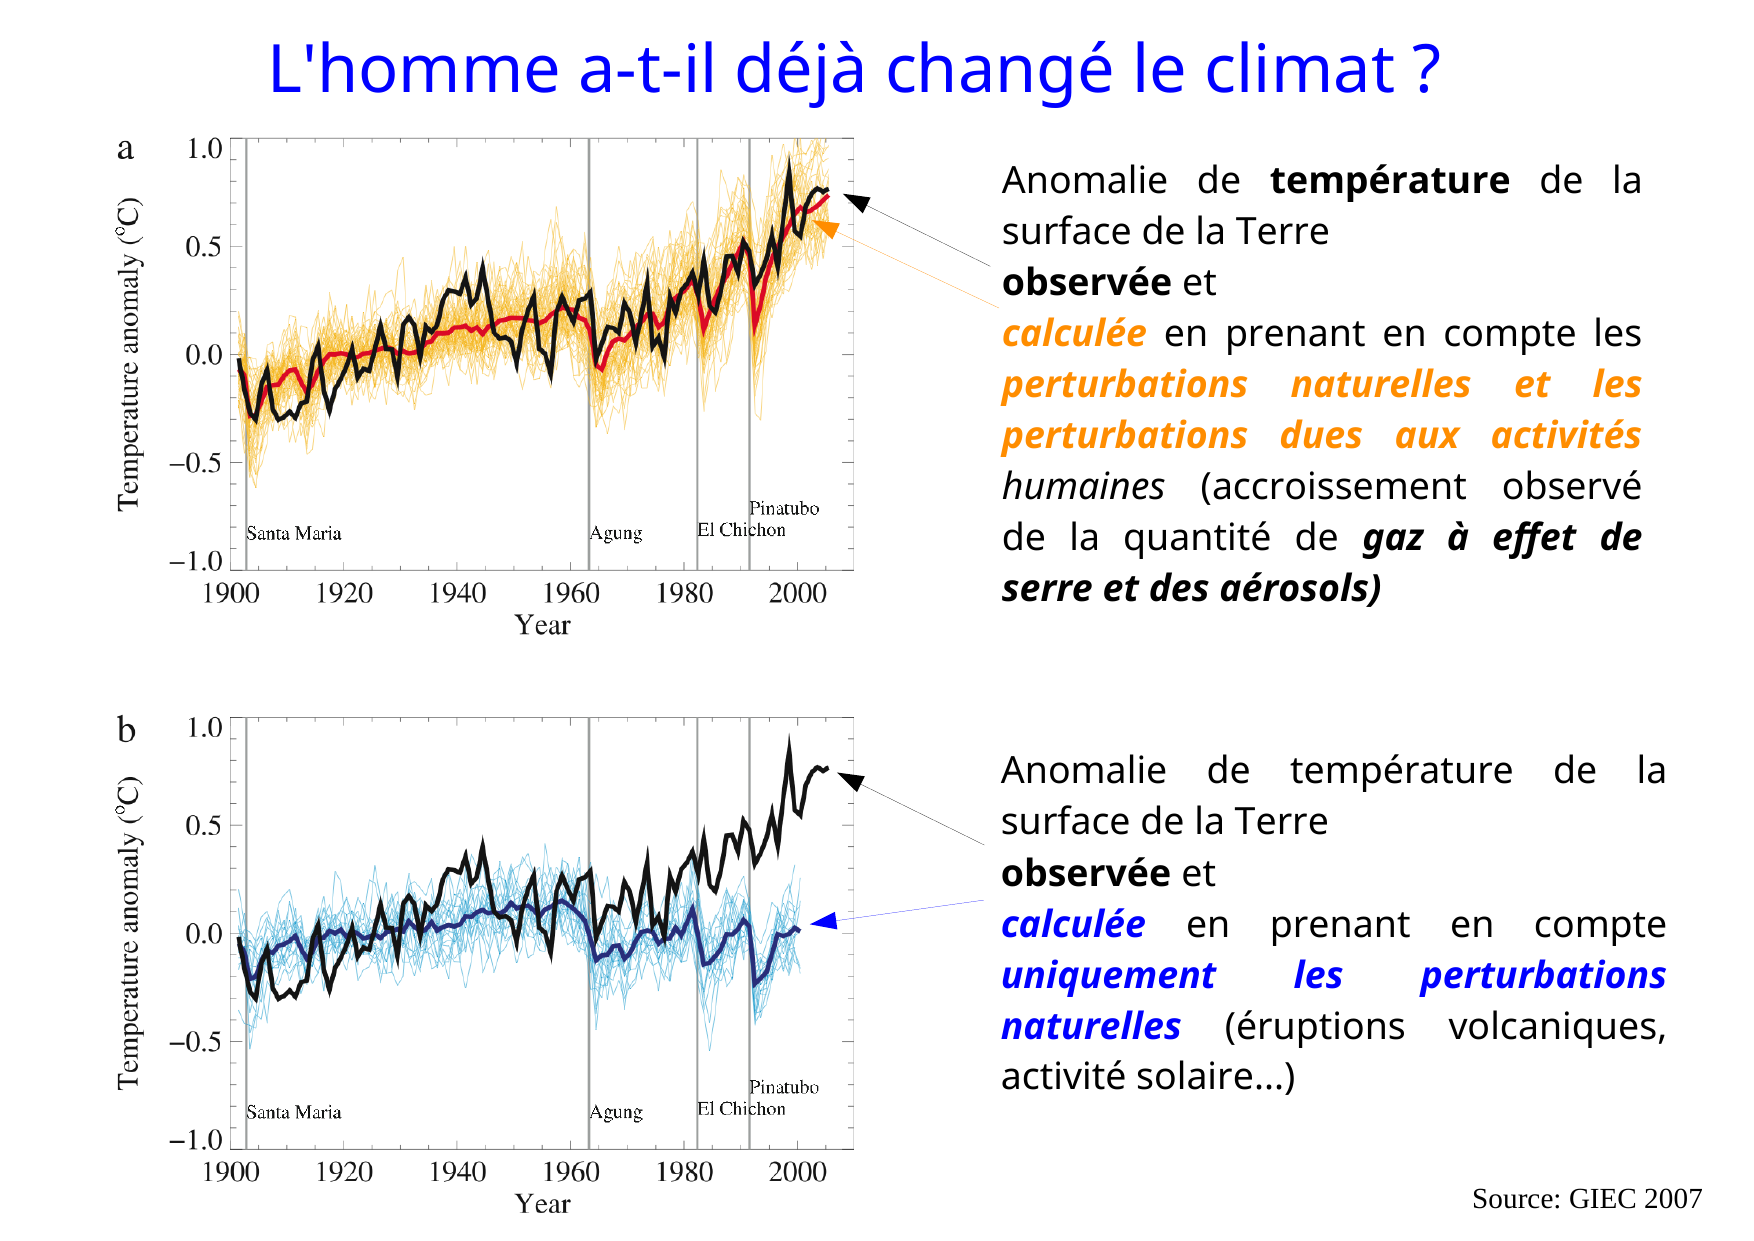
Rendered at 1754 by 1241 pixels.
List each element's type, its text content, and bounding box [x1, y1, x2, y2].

text_box Anomalie de température de la surface de la Terre observée et calculée en prenant en compte uniquement les perturbations naturelles (éruptions volcaniques, activité solaire...) [986, 736, 1683, 1109]
text_box Source: GIEC 2007 [1219, 1174, 1719, 1223]
text_box Anomalie de température de la surface de la Terre observée et calculée en prenant en compte les perturbations naturelles et les perturbations dues aux activités humaines (accroissement observé de la quantité de gaz à effet de serre et des aérosols) [987, 145, 1658, 621]
text_box L'homme a-t-il déjà changé le climat ? [85, 13, 1625, 121]
picture [114, 137, 854, 1213]
